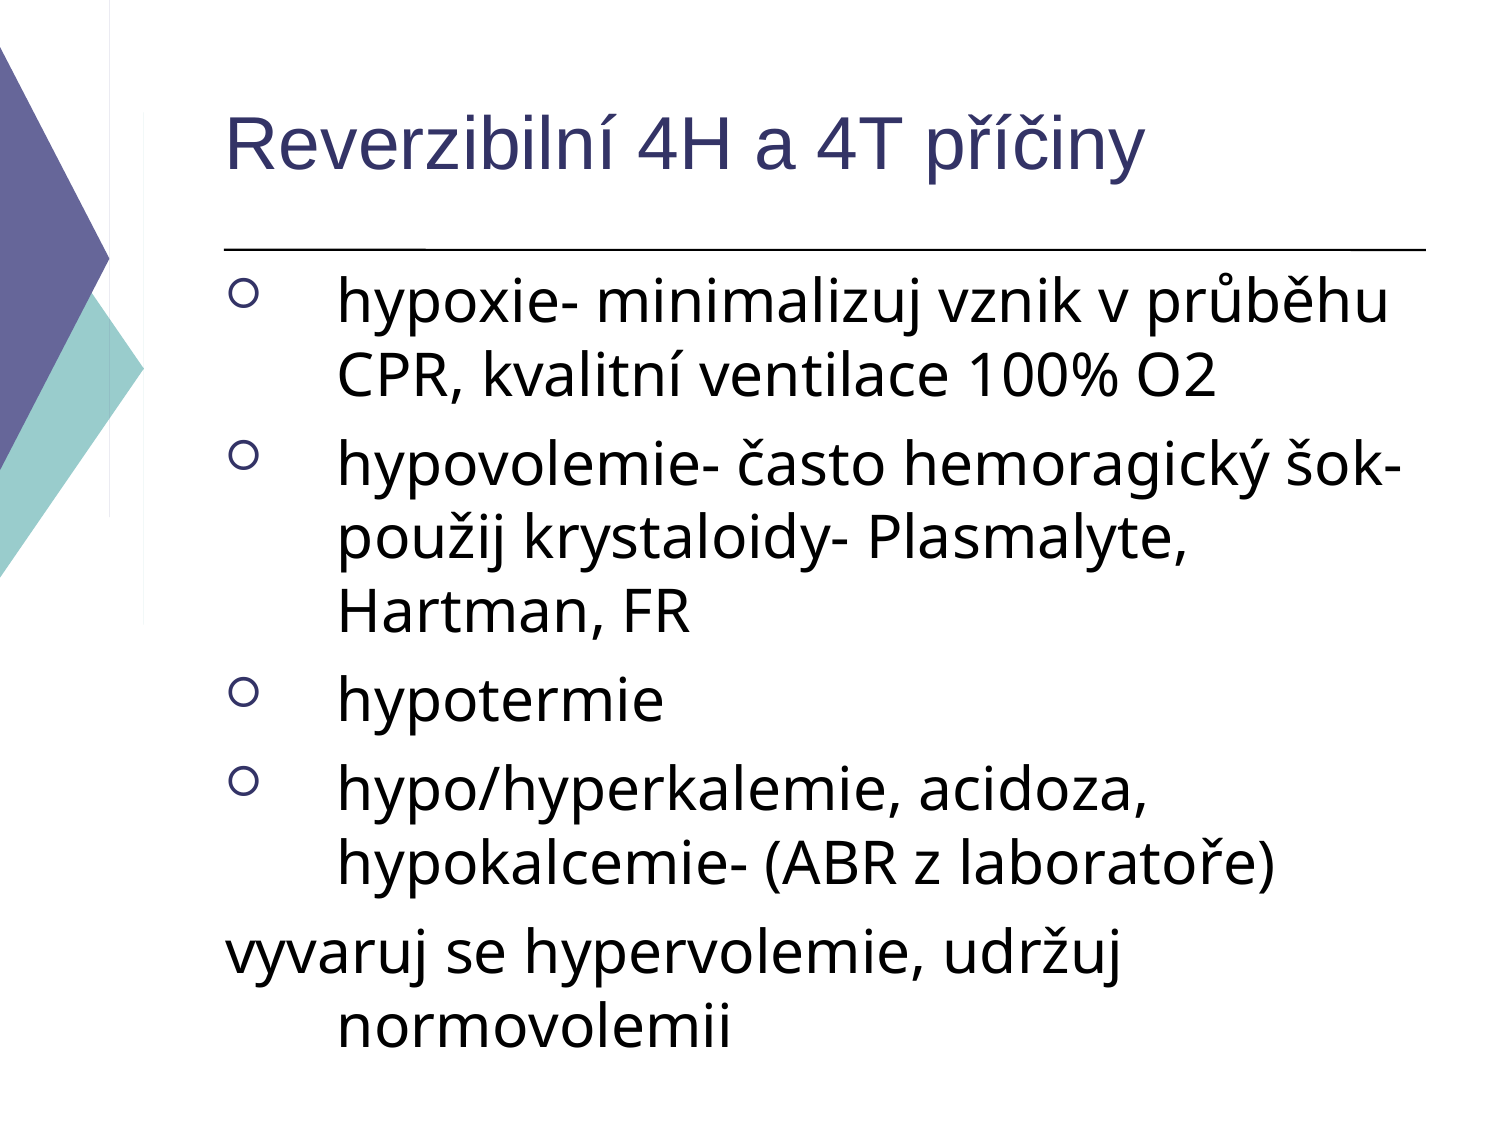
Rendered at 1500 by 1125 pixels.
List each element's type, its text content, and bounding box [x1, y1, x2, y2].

title Reverzibilní 4H a 4T příčiny [224, 48, 1424, 229]
list hypoxie- minimalizuj vznik v průběhu CPR, kvalitní ventilace 100% O2 hypovolemie- často hemoragický šok- použij krystaloidy- Plasmalyte, Hartman, FR hypotermie hypo/hyperkalemie, acidoza, hypokalcemie- (ABR z laboratoře) vyvaruj se hypervolemie, udržuj normovolemii [224, 253, 1424, 1125]
